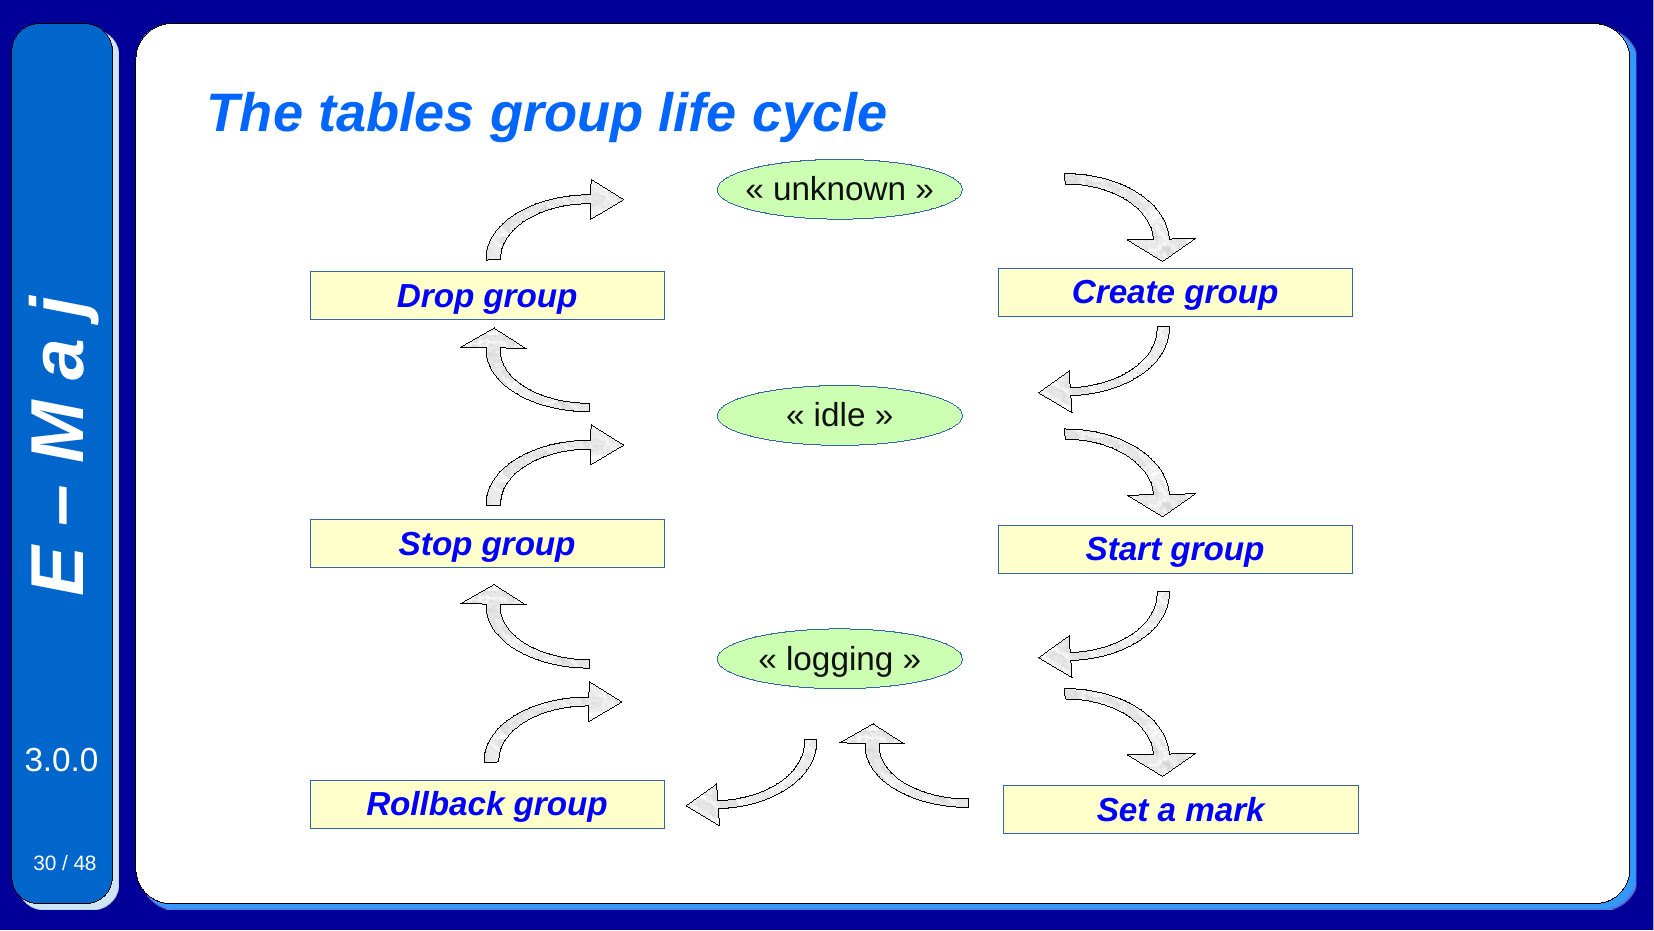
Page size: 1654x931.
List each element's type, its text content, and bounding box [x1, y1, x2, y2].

title The tables group life cycle [206, 34, 1593, 191]
text_box [1064, 173, 1196, 262]
text_box [460, 584, 590, 669]
text_box Create group [998, 268, 1353, 317]
text_box Rollback group [310, 780, 665, 829]
text_box [1038, 591, 1170, 678]
text_box [1064, 428, 1196, 517]
text_box [484, 681, 622, 763]
text_box Set a mark [1003, 785, 1359, 834]
text_box Drop group [310, 271, 665, 320]
text_box « idle » [717, 385, 963, 446]
text_box [1038, 326, 1170, 413]
text_box Stop group [310, 519, 665, 568]
text_box [460, 327, 590, 412]
text_box Start group [998, 525, 1353, 574]
text_box [1064, 688, 1196, 777]
text_box [486, 179, 624, 261]
text_box « unknown » [717, 159, 963, 220]
text_box « logging » [717, 628, 963, 689]
text_box [686, 739, 817, 826]
text_box [839, 723, 969, 808]
text_box [486, 424, 624, 506]
